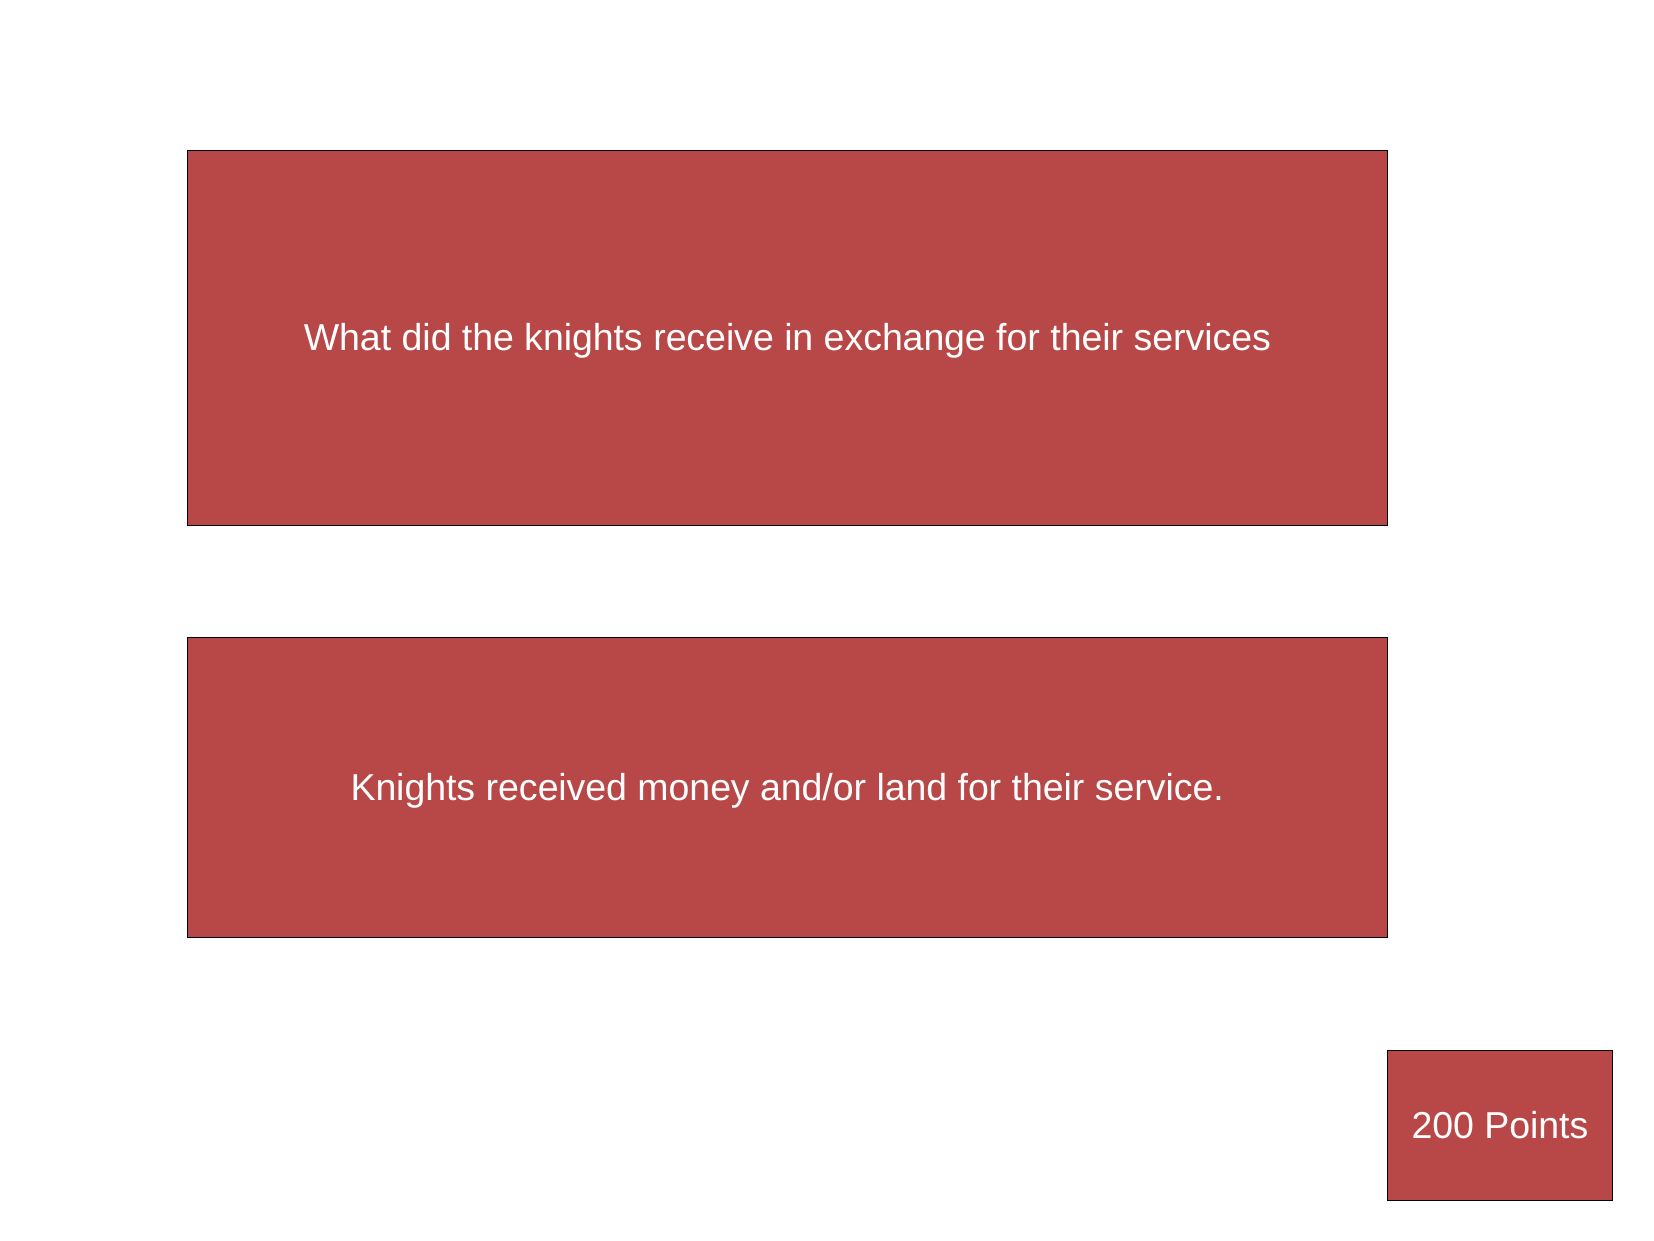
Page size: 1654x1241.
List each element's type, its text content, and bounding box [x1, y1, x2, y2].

text_box What did the knights receive in exchange for their services [187, 150, 1388, 526]
text_box 200 Points [1387, 1050, 1613, 1201]
text_box Knights received money and/or land for their service. [187, 637, 1388, 938]
